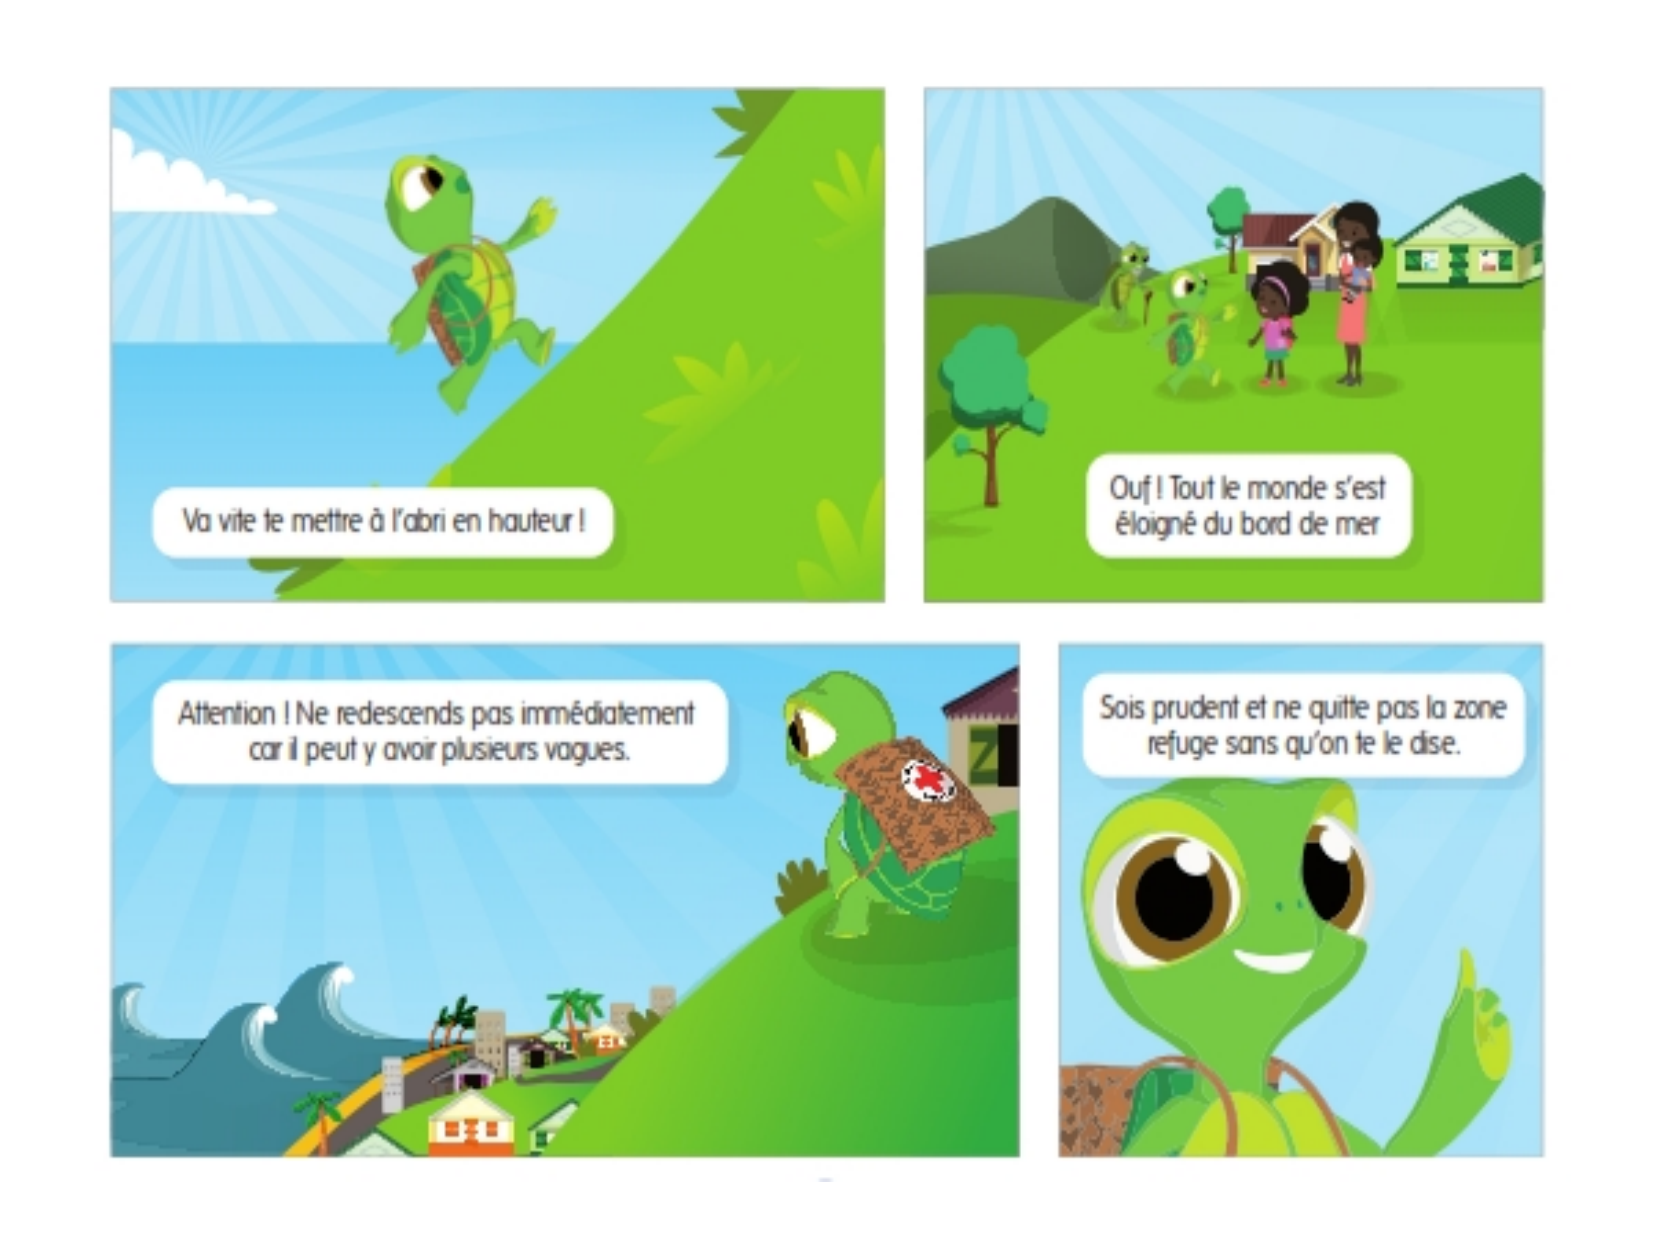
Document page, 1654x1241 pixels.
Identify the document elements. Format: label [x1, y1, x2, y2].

picture [94, 82, 1571, 1182]
